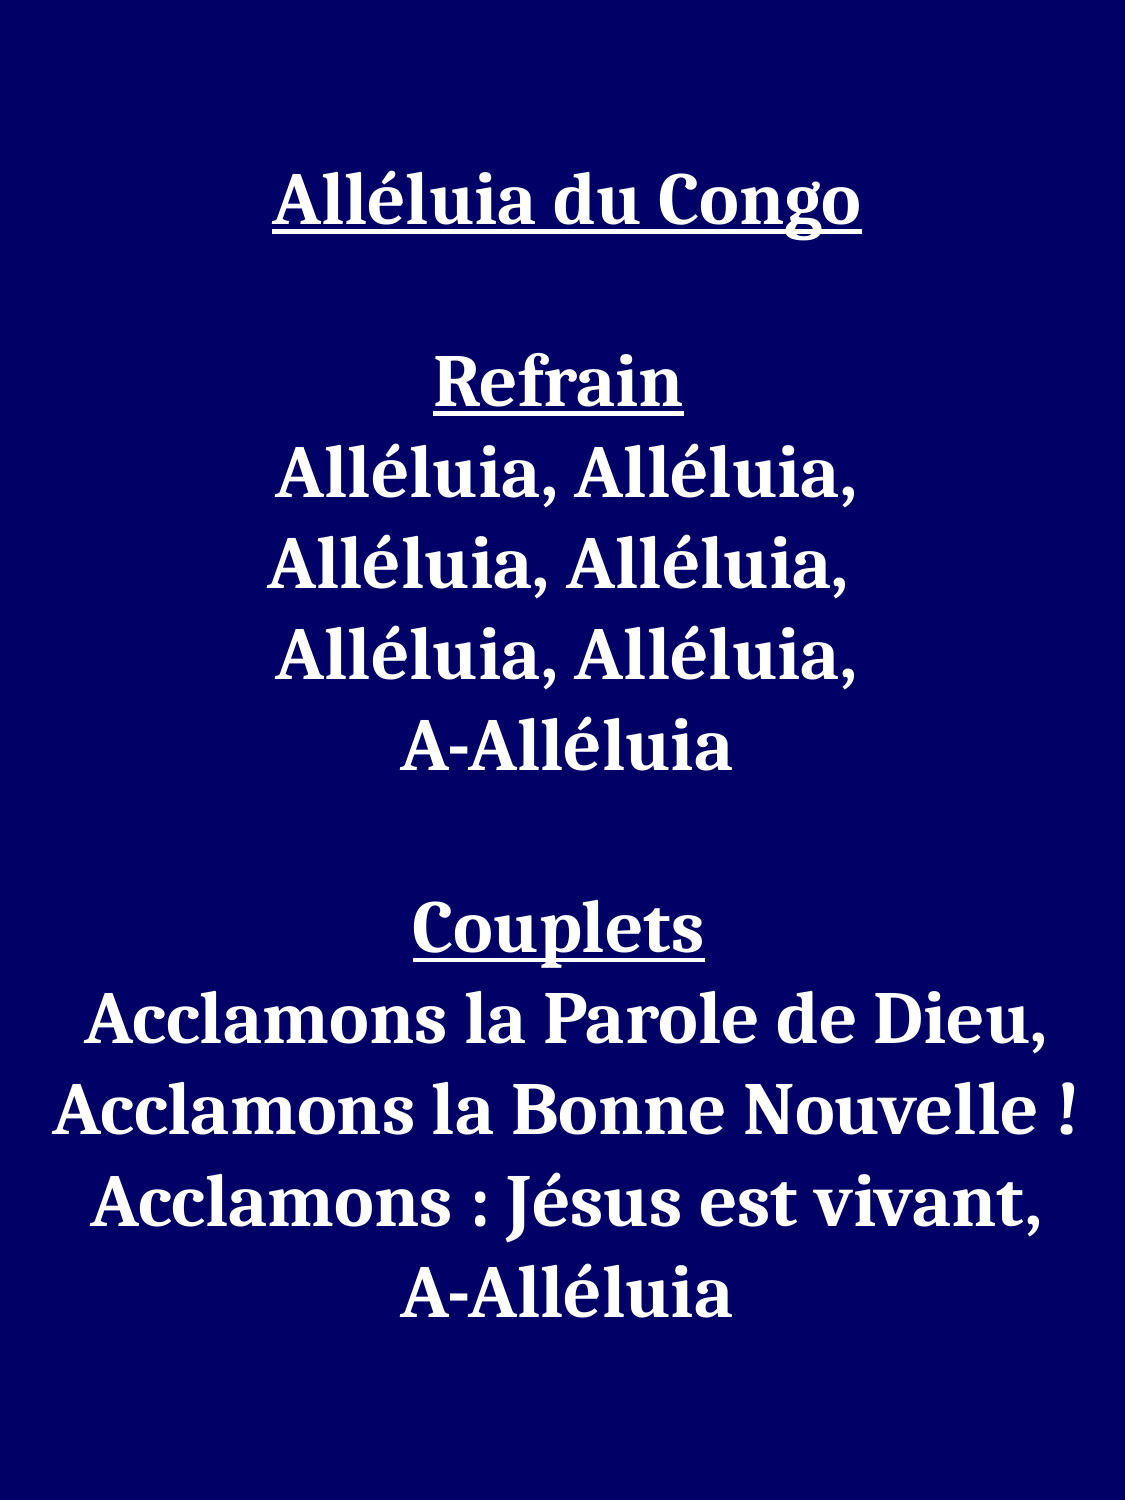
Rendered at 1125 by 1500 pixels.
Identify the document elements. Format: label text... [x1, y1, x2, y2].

text_box Alléluia du Congo Refrain Alléluia, Alléluia, Alléluia, Alléluia, Alléluia, Alléluia, A-Alléluia Couplets Acclamons la Parole de Dieu, Acclamons la Bonne Nouvelle ! Acclamons : Jésus est vivant, A-Alléluia [23, 141, 1111, 1340]
